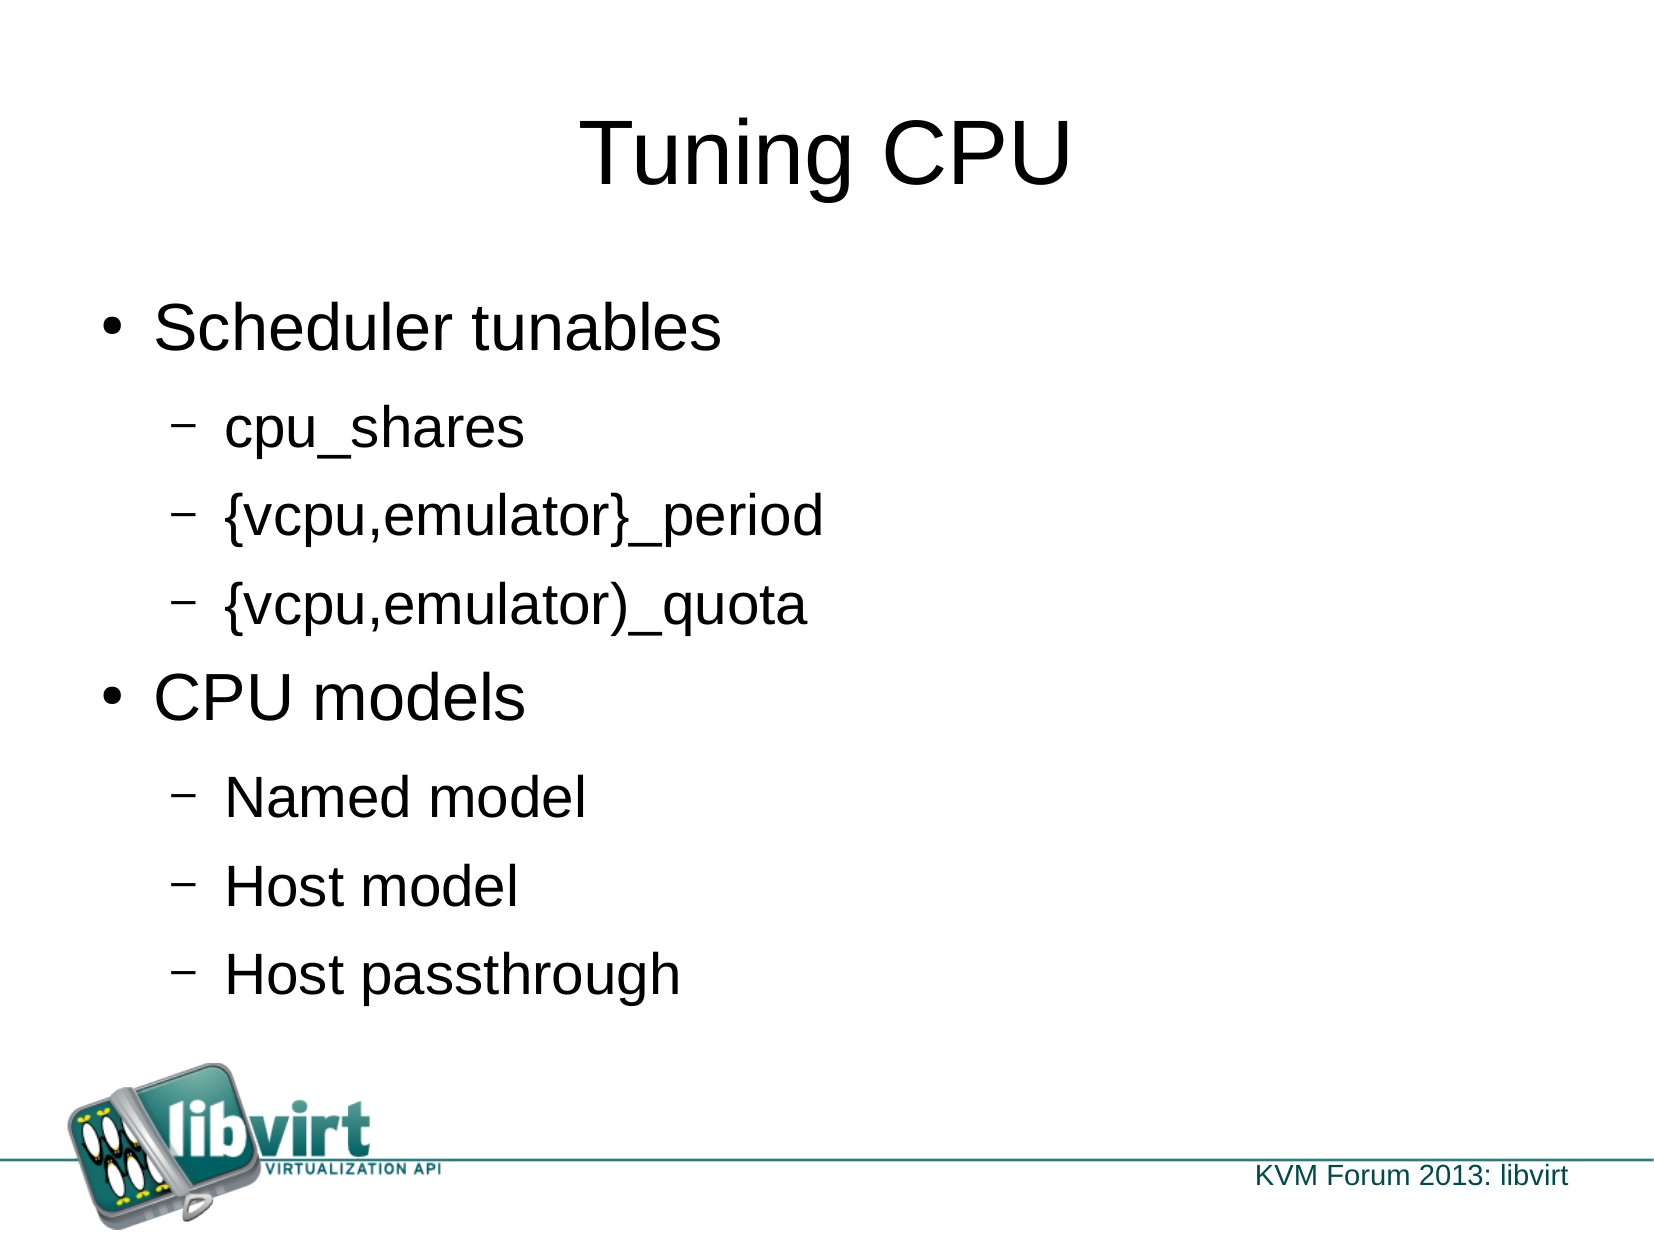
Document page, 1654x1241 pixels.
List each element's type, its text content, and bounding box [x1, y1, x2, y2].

picture [0, 1063, 1654, 1230]
list Scheduler tunables cpu_shares {vcpu,emulator}_period {vcpu,emulator)_quota CPU models Named model Host model Host passthrough [82, 290, 1571, 1010]
title Tuning CPU [82, 49, 1571, 257]
